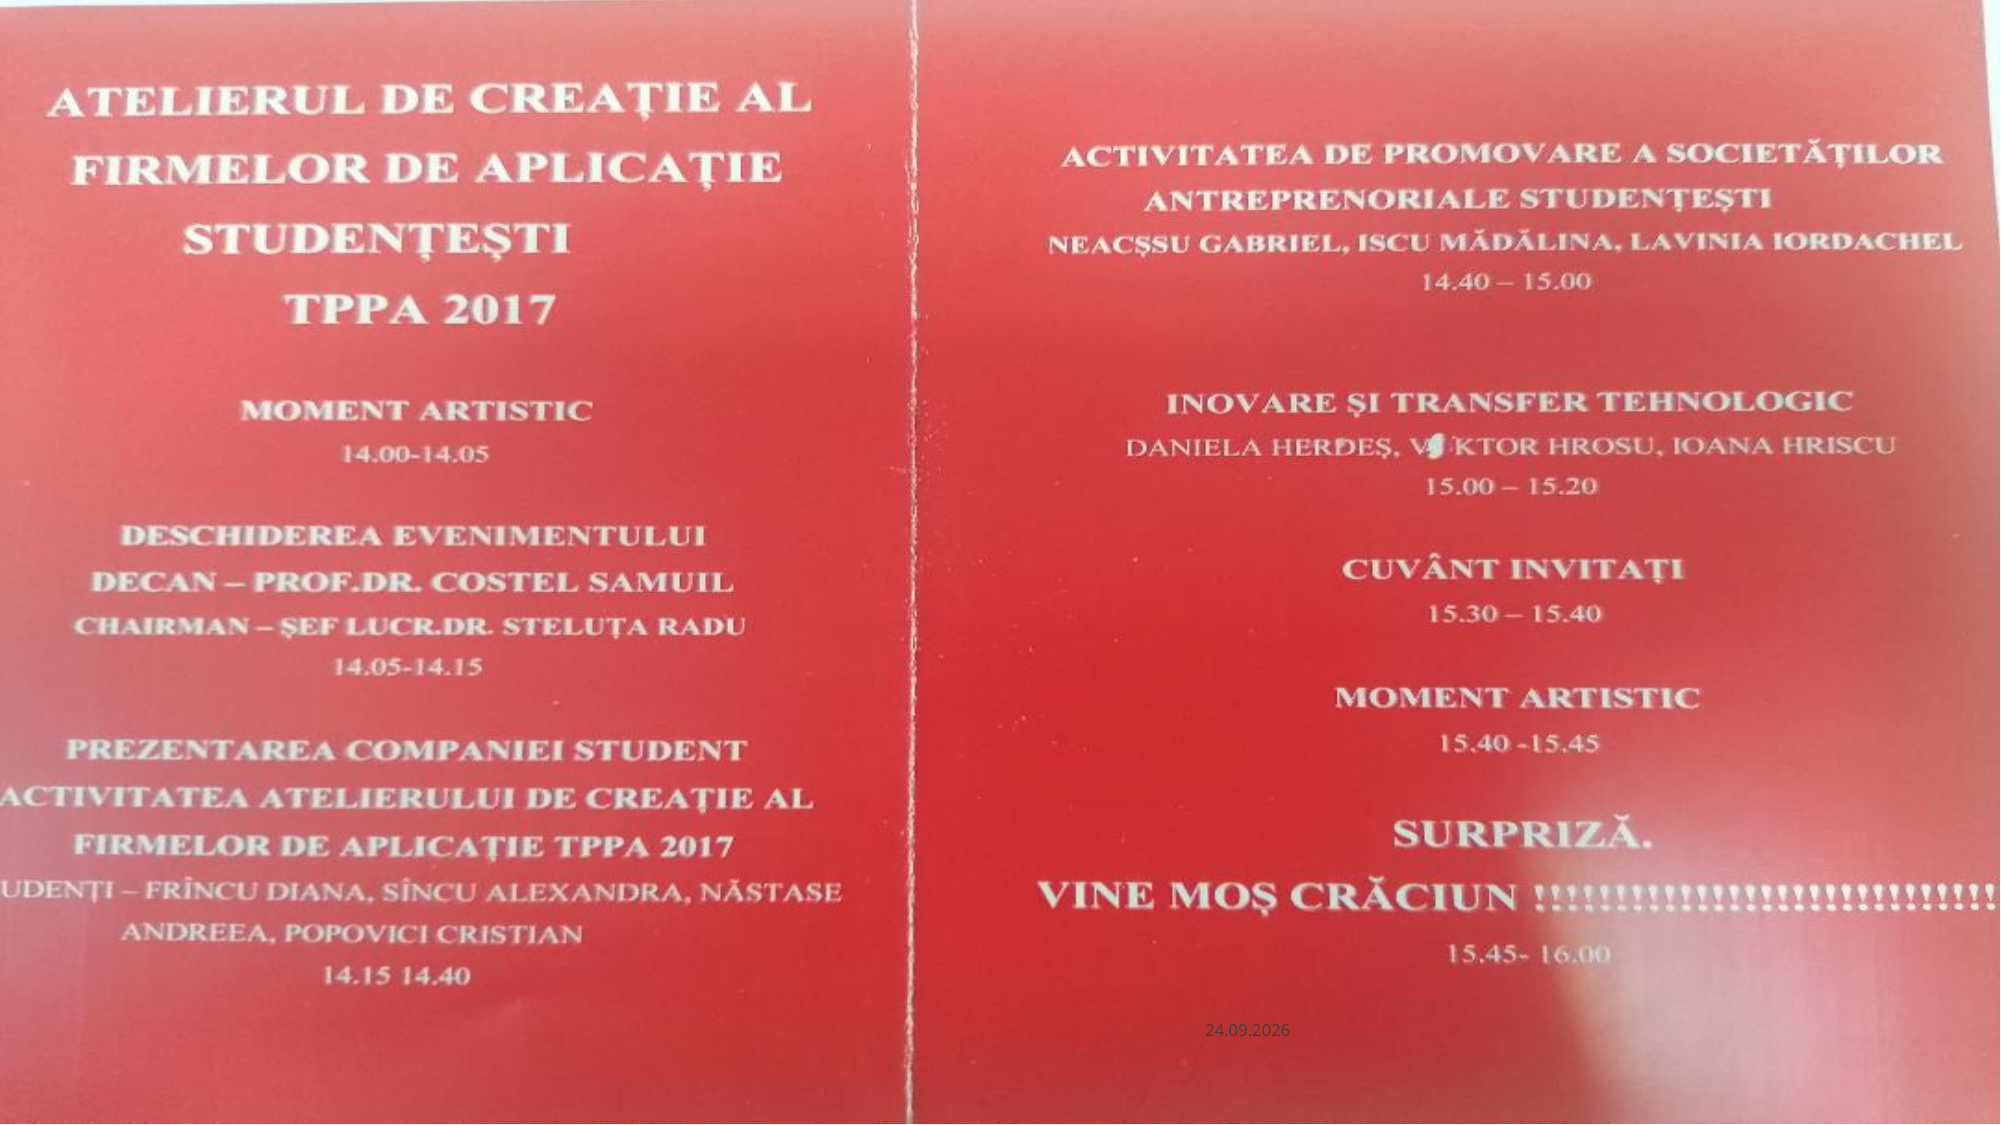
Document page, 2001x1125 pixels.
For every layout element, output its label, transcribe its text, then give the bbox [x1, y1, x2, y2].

text_box 19.02.2020 [1190, 990, 1666, 1051]
picture [0, 0, 2000, 1124]
